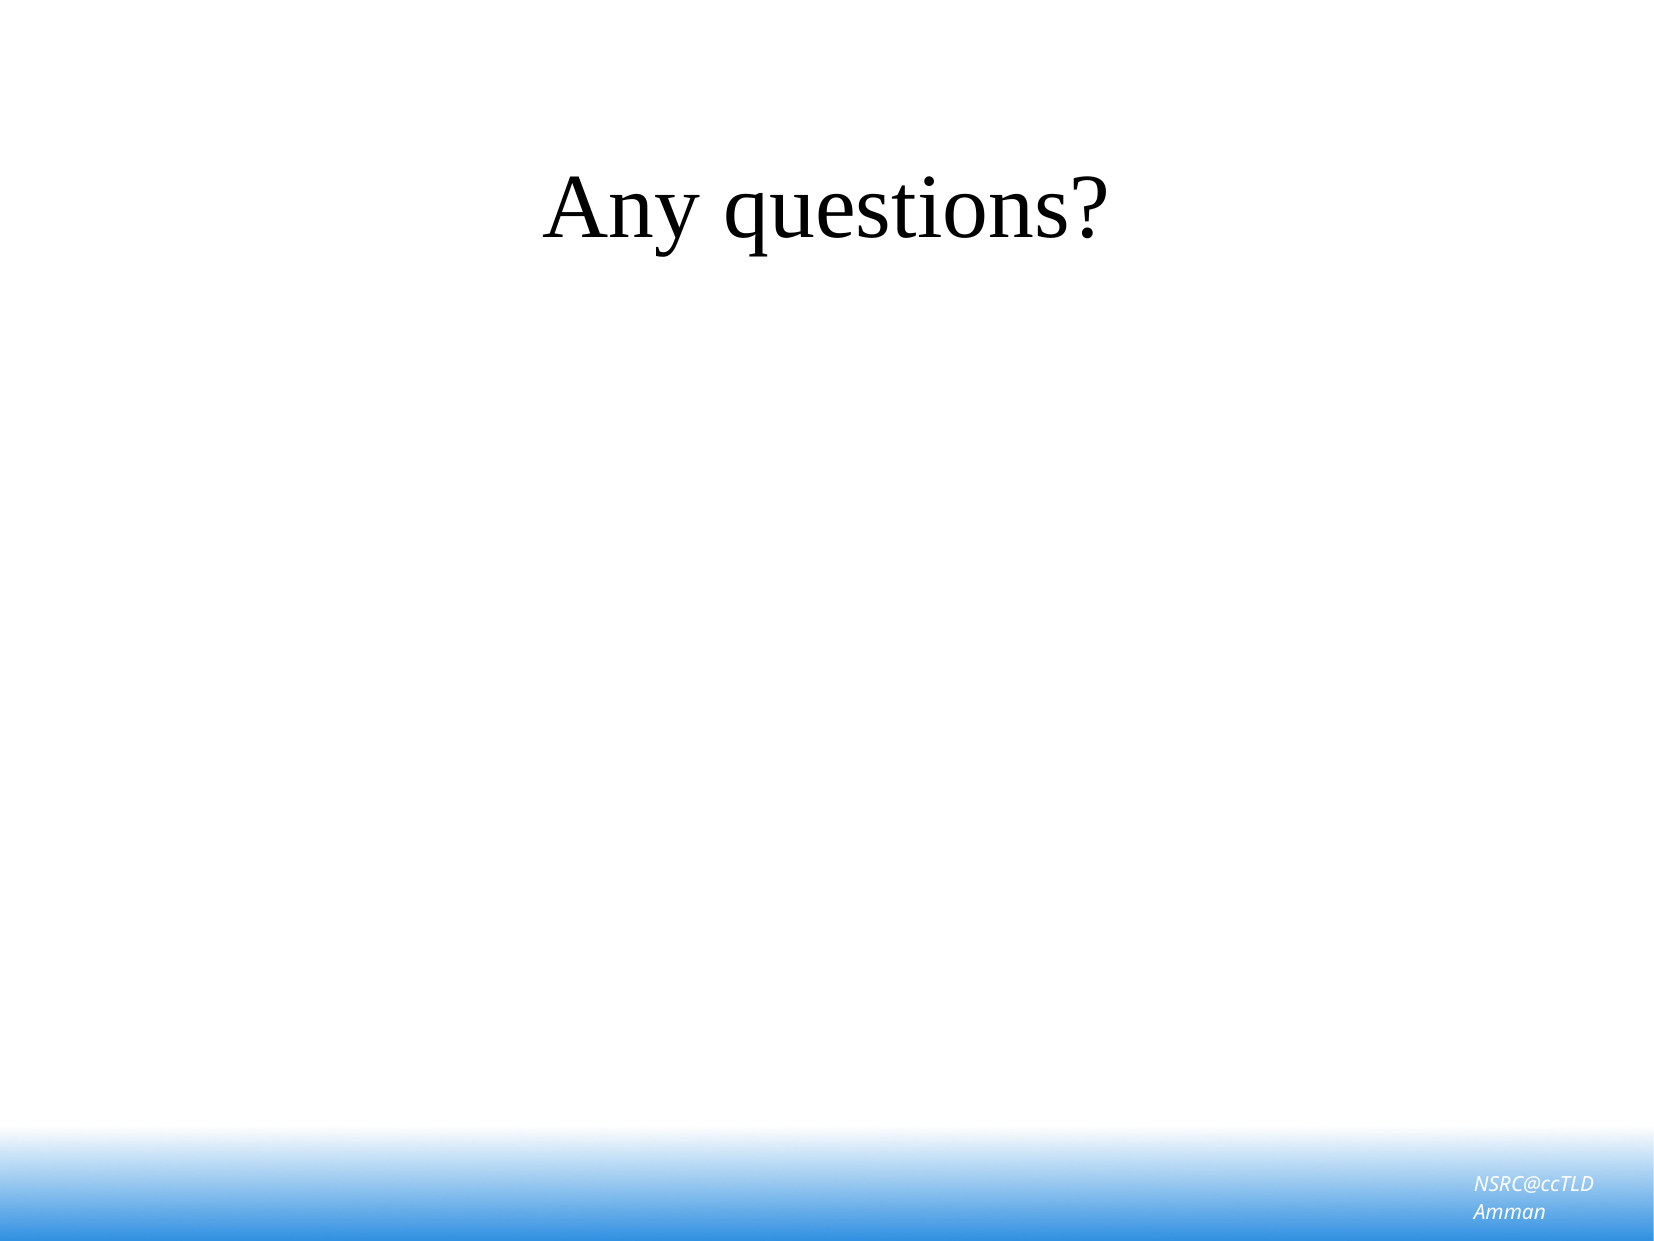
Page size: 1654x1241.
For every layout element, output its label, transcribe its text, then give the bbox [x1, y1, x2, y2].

picture [0, 1124, 1654, 1241]
title Any questions? [17, 13, 1636, 249]
